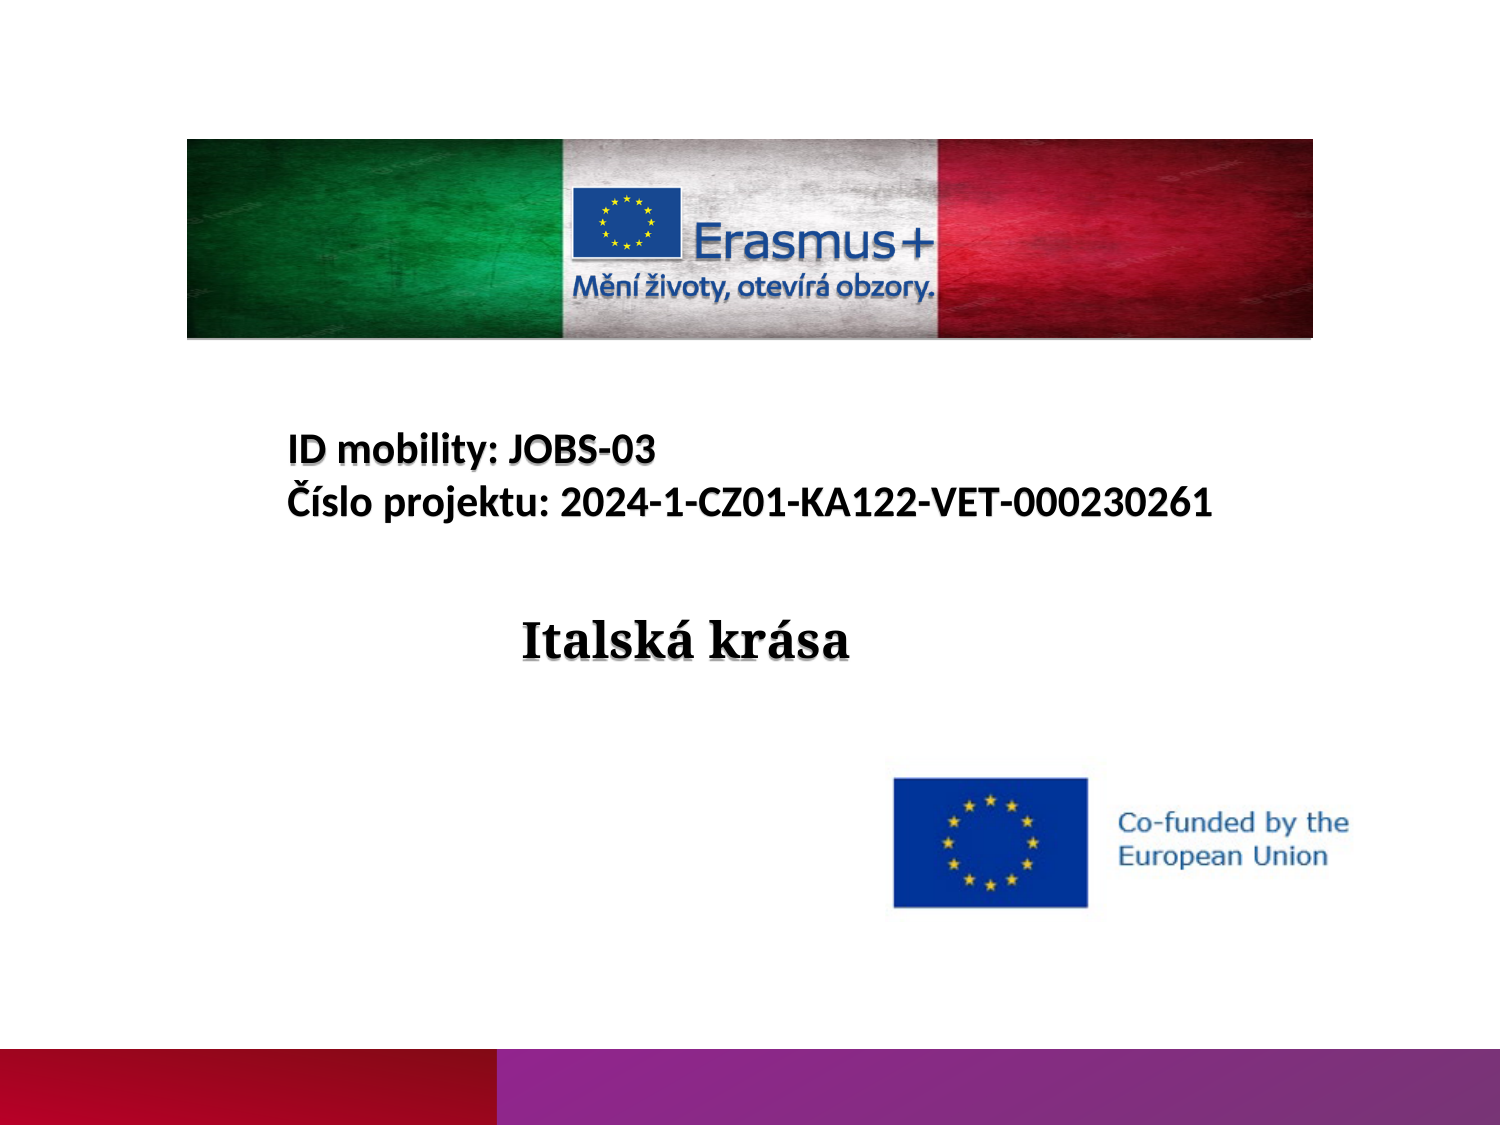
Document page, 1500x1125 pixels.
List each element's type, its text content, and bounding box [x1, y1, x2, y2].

picture [885, 756, 1384, 922]
text_box ID mobility: JOBS-03 Číslo projektu: 2024-1-CZ01-KA122-VET-000230261 [222, 414, 1280, 532]
text_box Italská krása [490, 542, 883, 737]
picture [187, 140, 1313, 338]
